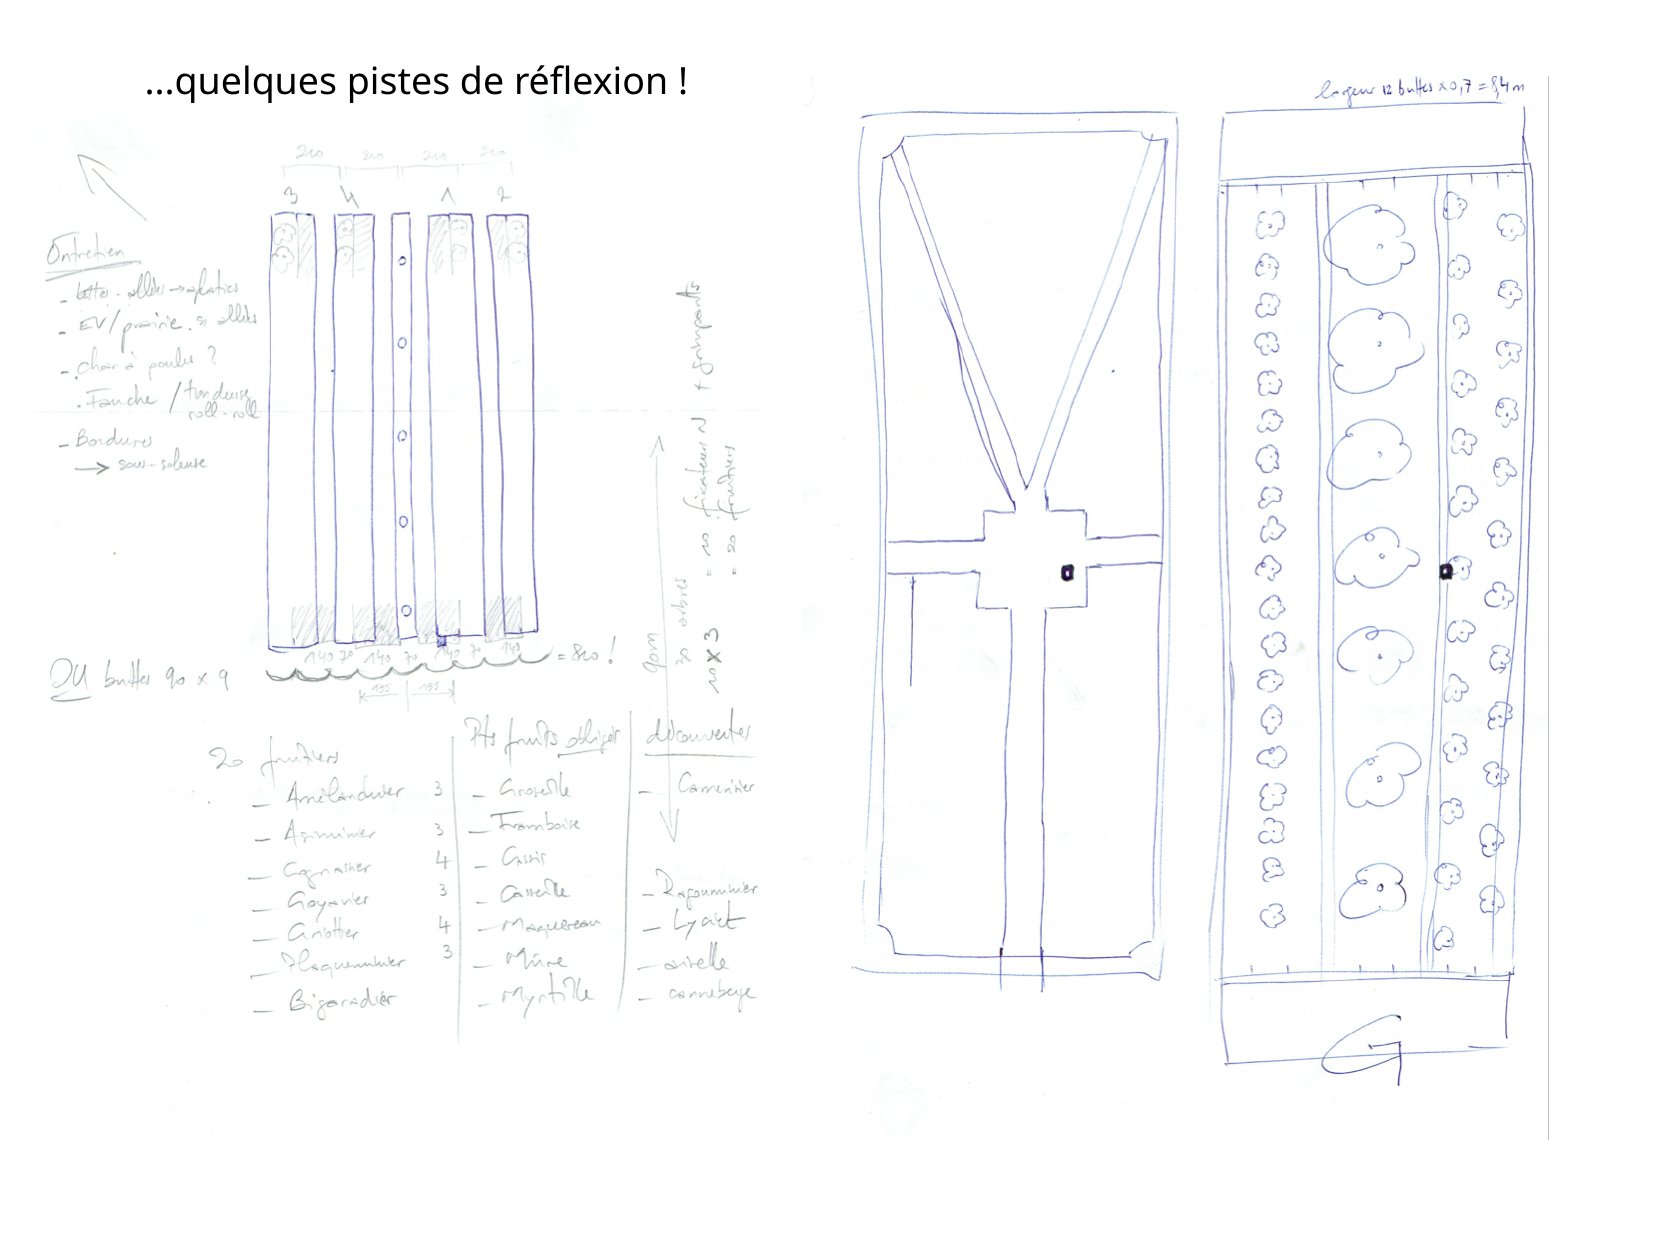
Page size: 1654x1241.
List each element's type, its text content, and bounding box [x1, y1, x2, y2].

picture [23, 77, 765, 1141]
text_box ...quelques pistes de réflexion ! [129, 47, 691, 111]
picture [803, 76, 1549, 1140]
